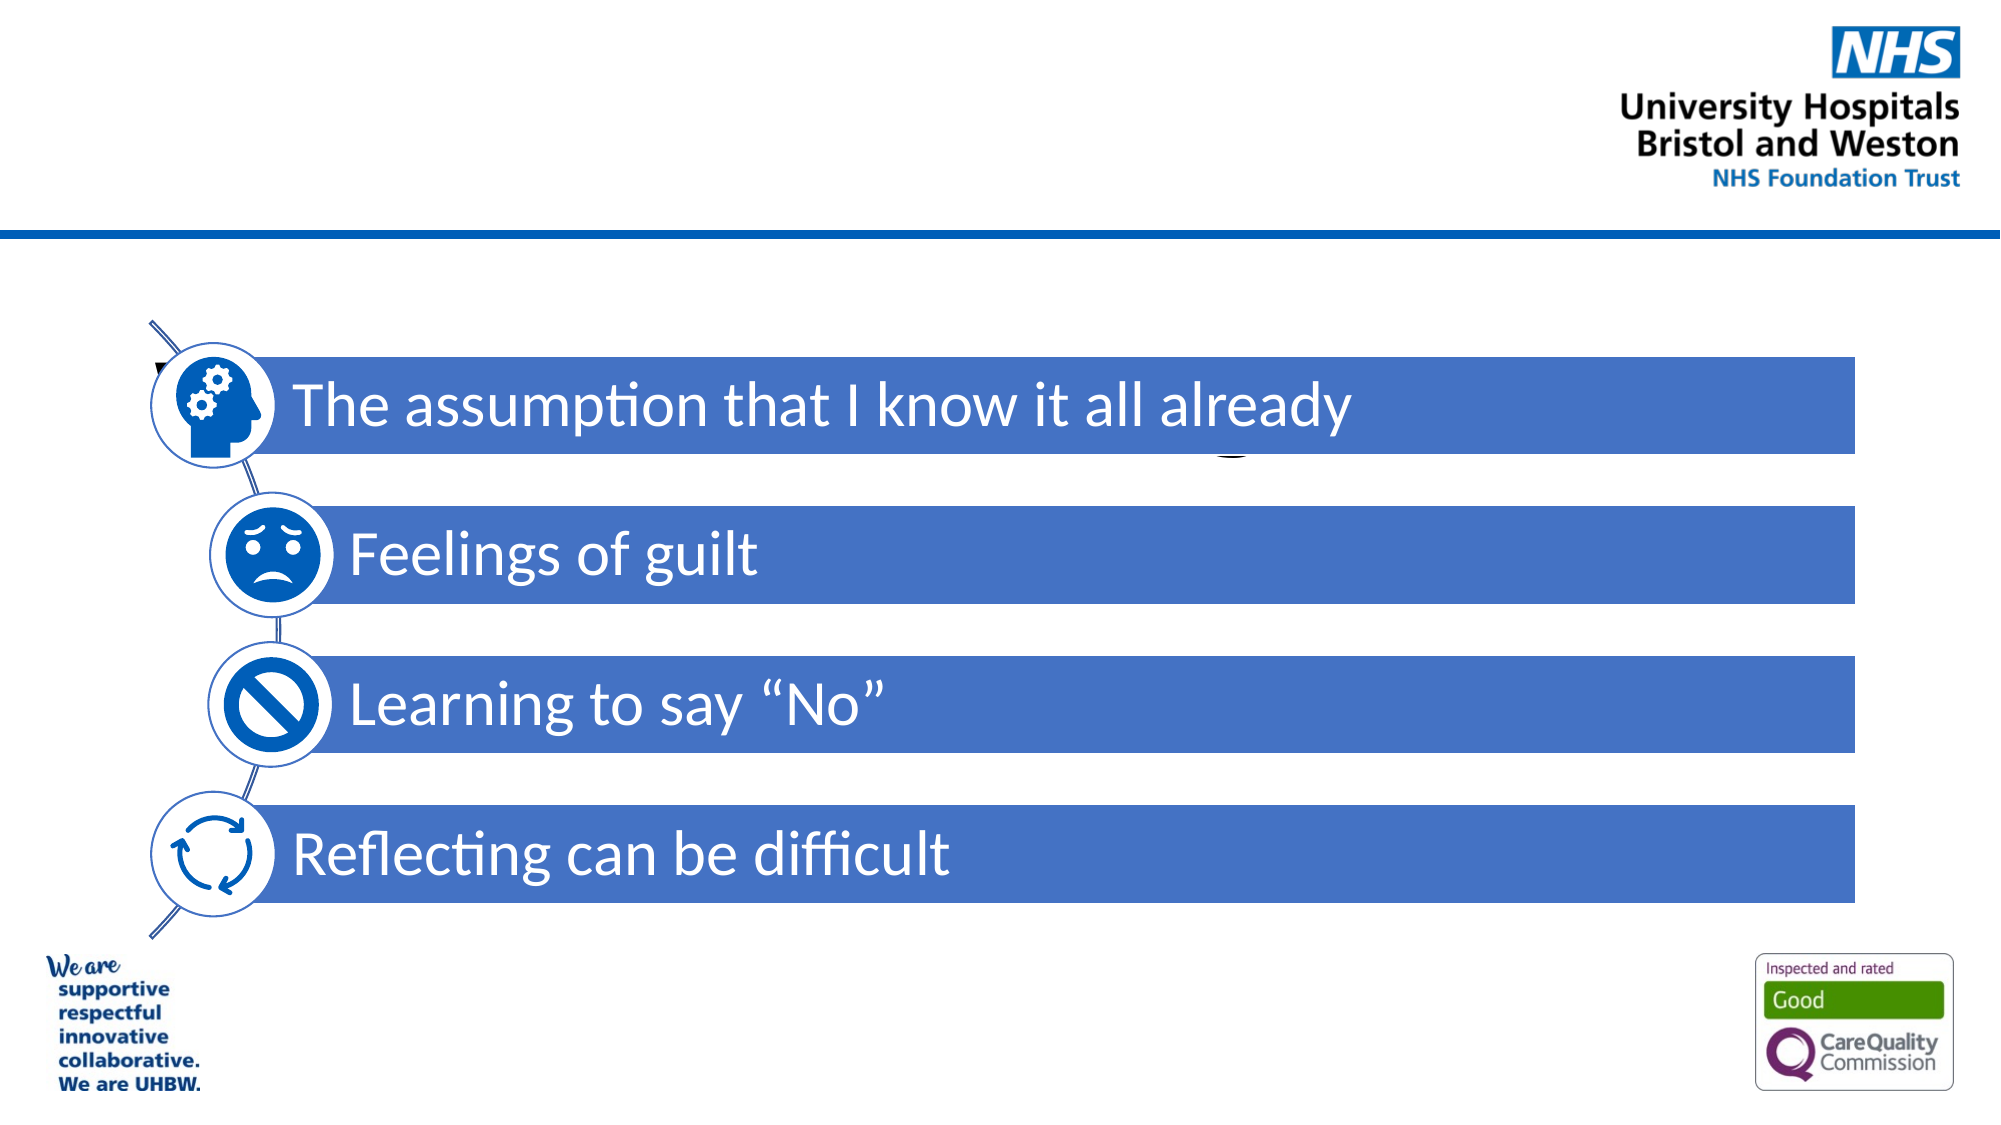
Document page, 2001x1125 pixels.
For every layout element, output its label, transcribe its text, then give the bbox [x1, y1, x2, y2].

text_box Learning to say “No” [332, 654, 1857, 755]
title What are the Challenges? [80, 16, 1806, 234]
text_box Reflecting can be difficult [274, 804, 1857, 904]
picture [210, 644, 332, 766]
text_box The assumption that I know it all already [280, 355, 1857, 456]
text_box [151, 377, 158, 434]
picture [152, 793, 274, 915]
picture [212, 494, 334, 616]
text_box Feelings of guilt [334, 505, 1857, 605]
text_box [186, 343, 241, 349]
picture [158, 349, 280, 471]
